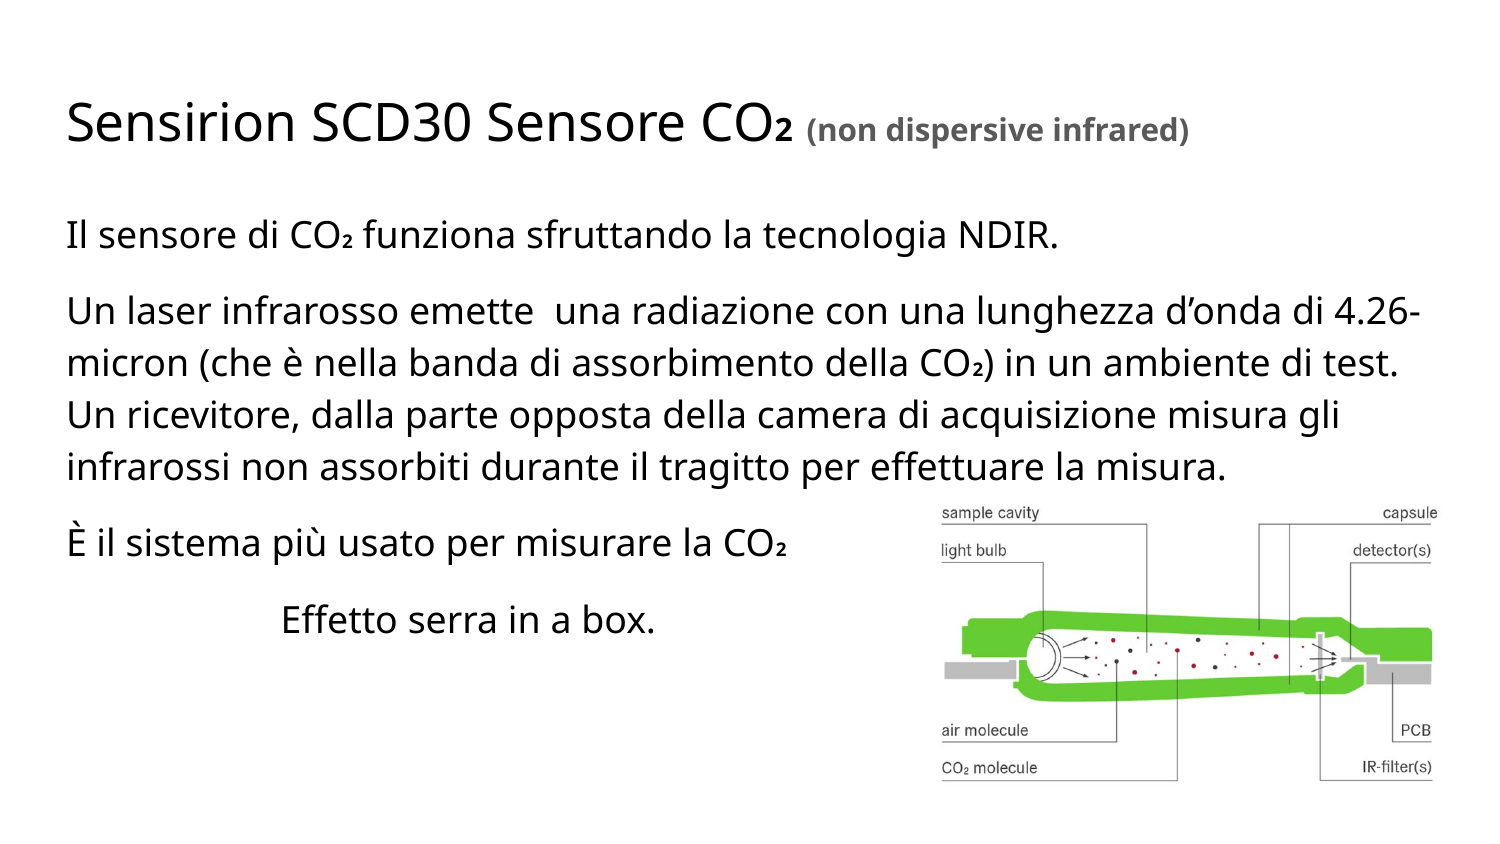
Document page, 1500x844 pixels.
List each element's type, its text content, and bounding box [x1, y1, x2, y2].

list Il sensore di CO2 funziona sfruttando la tecnologia NDIR. Un laser infrarosso emette una radiazione con una lunghezza d’onda di 4.26-micron (che è nella banda di assorbimento della CO2) in un ambiente di test. Un ricevitore, dalla parte opposta della camera di acquisizione misura gli infrarossi non assorbiti durante il tragitto per effettuare la misura. È il sistema più usato per misurare la CO2 Effetto serra in a box. [51, 189, 1449, 750]
title Sensirion SCD30 Sensore CO2 (non dispersive infrared) [51, 72, 1449, 167]
picture [916, 488, 1463, 796]
